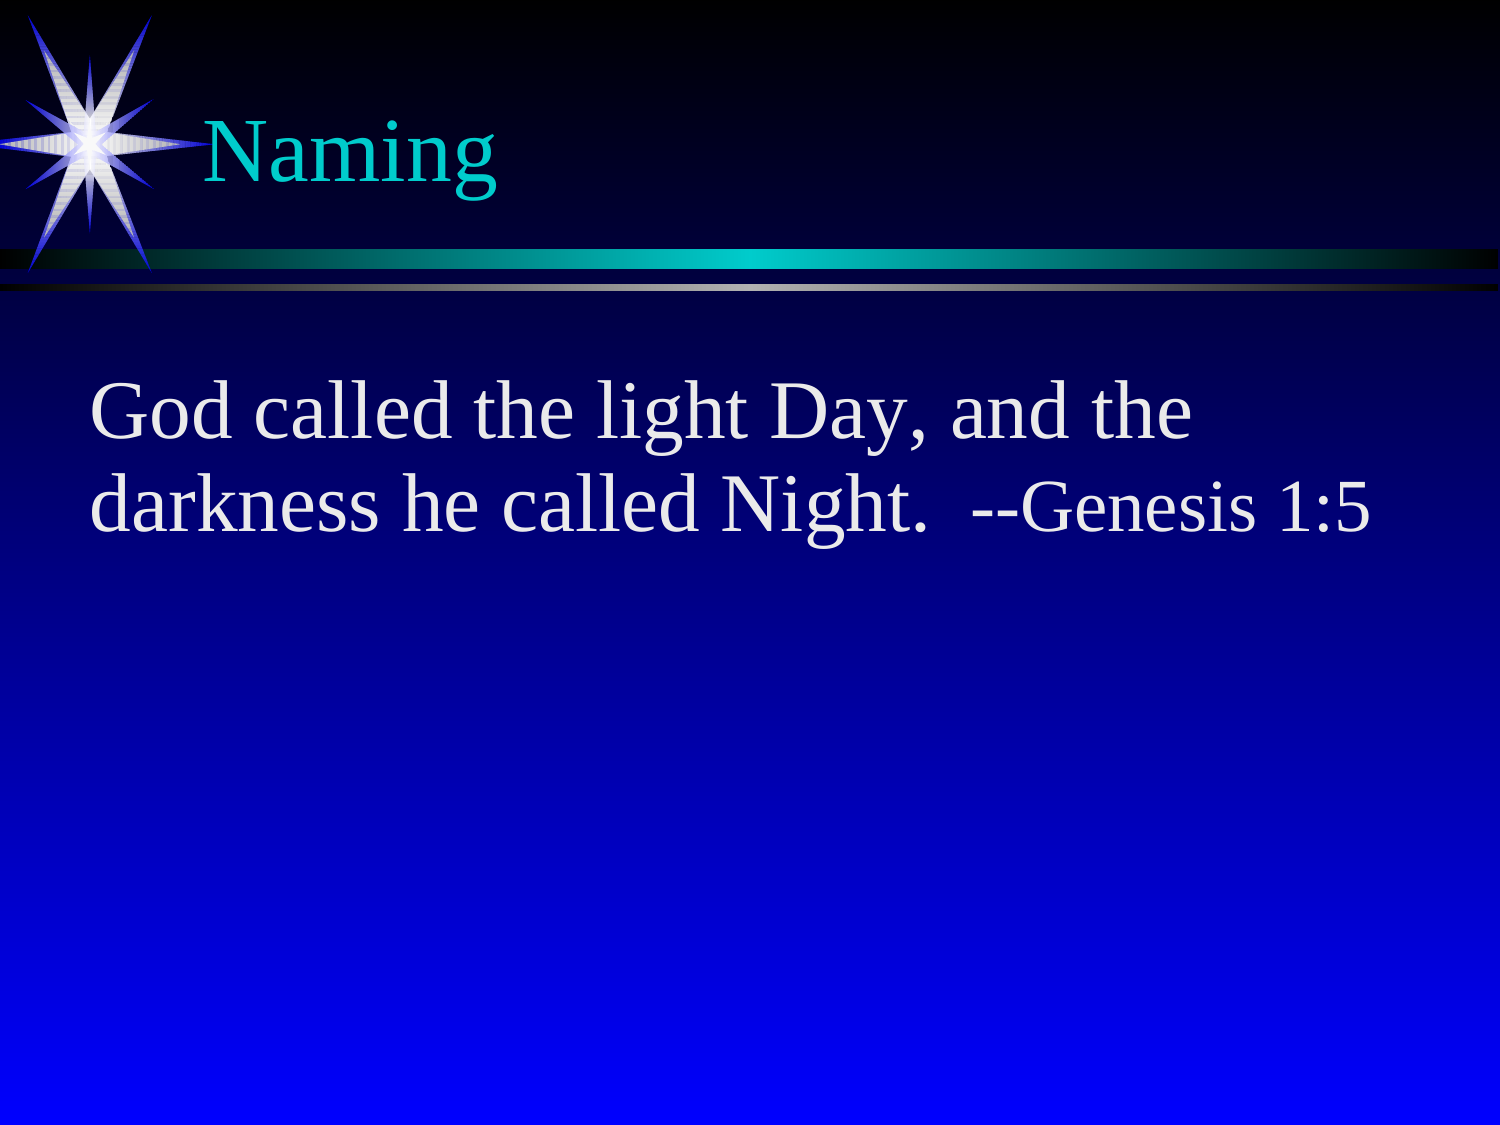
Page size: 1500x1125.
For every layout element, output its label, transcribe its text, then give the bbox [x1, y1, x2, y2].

title Naming [187, 48, 1463, 252]
text_box God called the light Day, and the darkness he called Night. --Genesis 1:5 [75, 357, 1426, 557]
